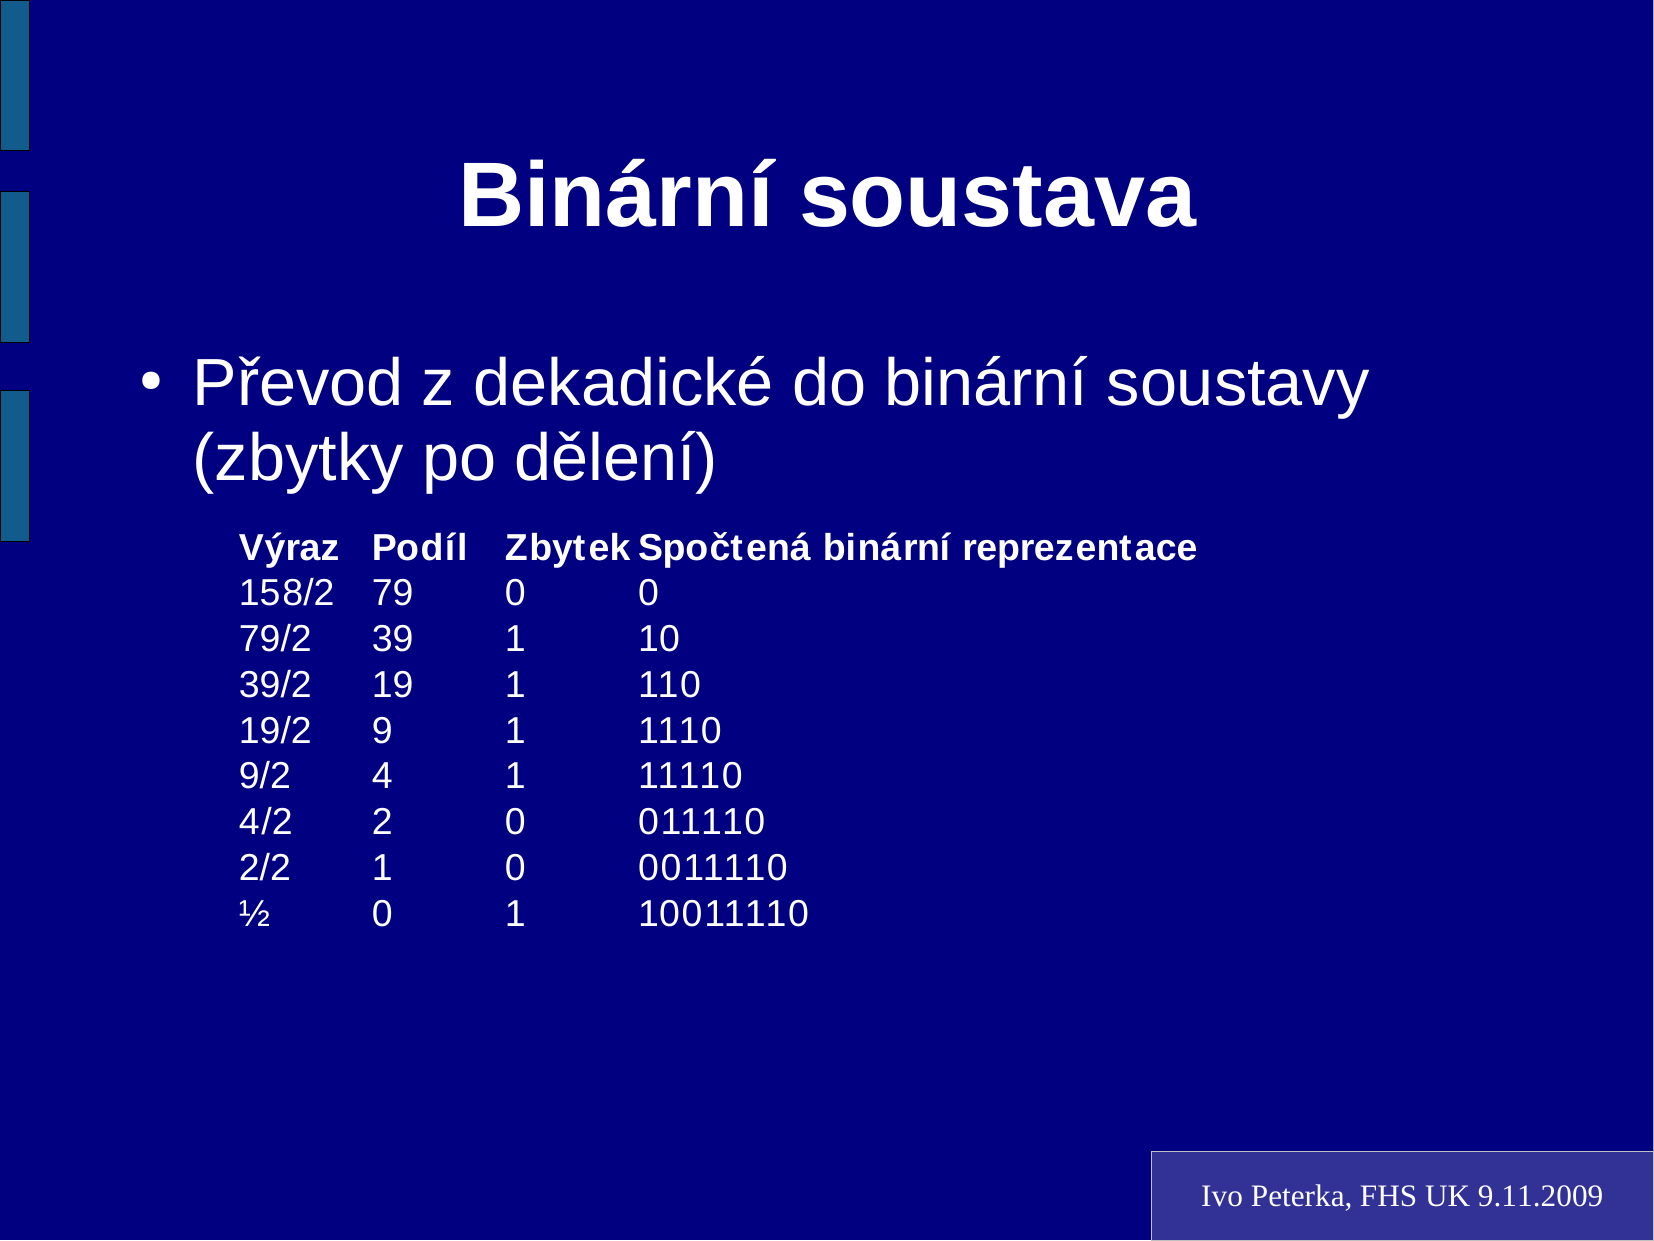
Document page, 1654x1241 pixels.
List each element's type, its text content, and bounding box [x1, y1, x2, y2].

chart [236, 525, 1437, 1123]
list Převod z dekadické do binární soustavy (zbytky po dělení) [121, 344, 1534, 1112]
title Binární soustava [121, 98, 1534, 291]
